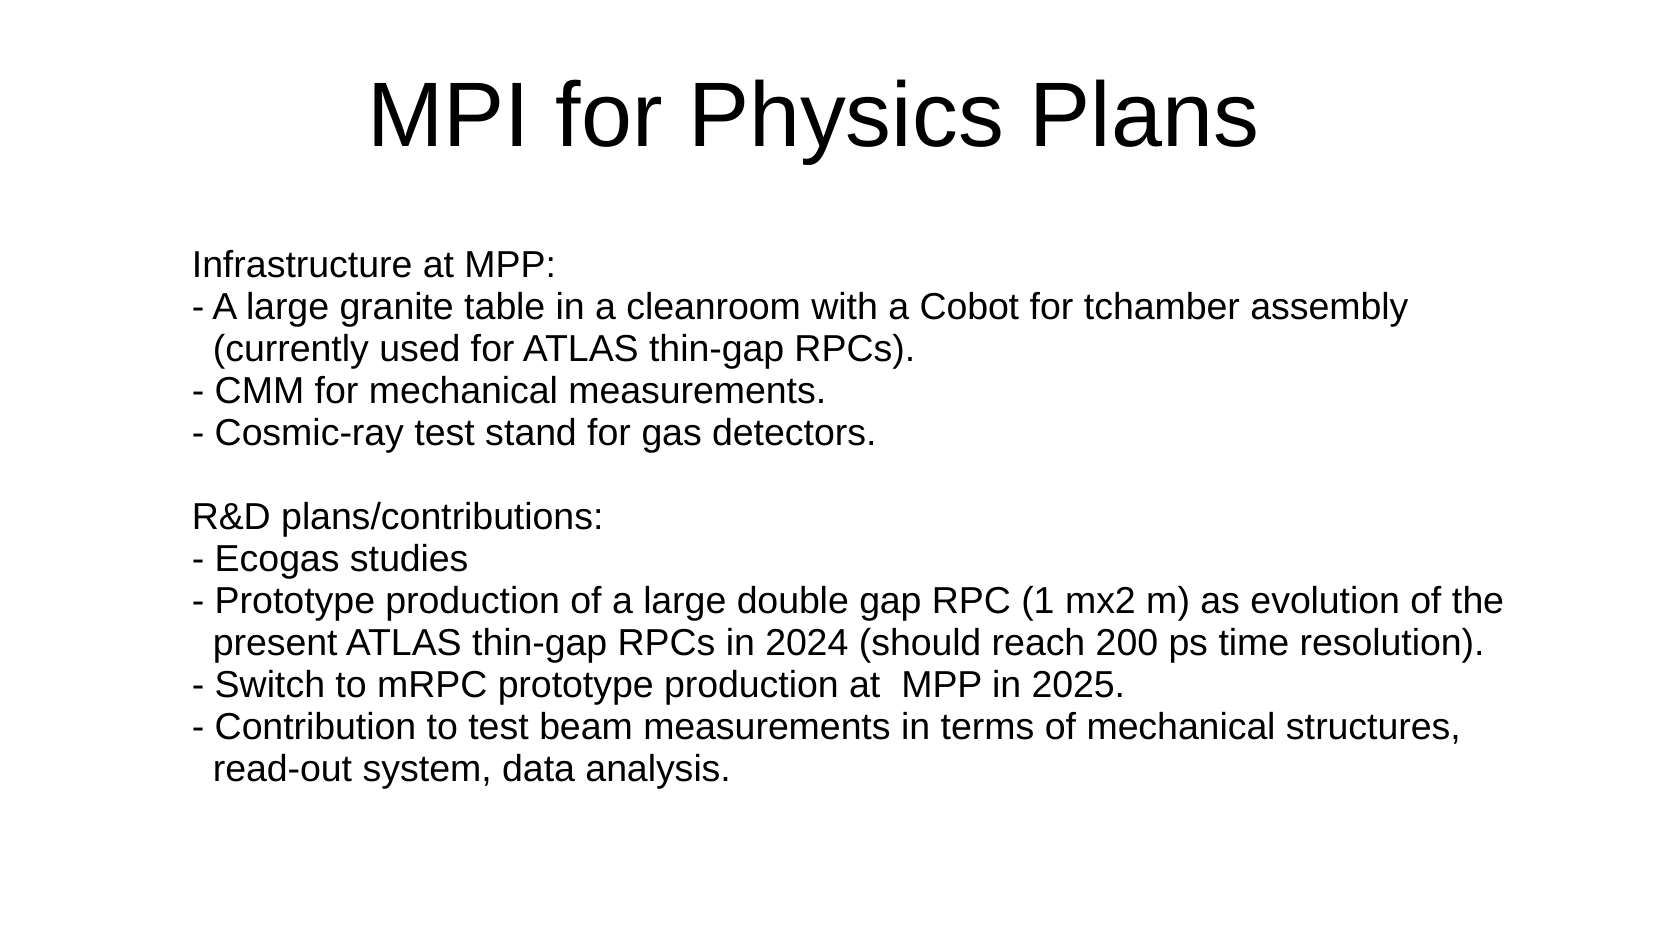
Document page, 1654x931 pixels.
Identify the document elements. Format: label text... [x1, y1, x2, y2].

text_box Infrastructure at MPP: - A large granite table in a cleanroom with a Cobot for tchamber assembly (currently used for ATLAS thin-gap RPCs). - CMM for mechanical measurements. - Cosmic-ray test stand for gas detectors. R&D plans/contributions: - Ecogas studies - Prototype production of a large double gap RPC (1 mx2 m) as evolution of the present ATLAS thin-gap RPCs in 2024 (should reach 200 ps time resolution). - Switch to mRPC prototype production at MPP in 2025. - Contribution to test beam measurements in terms of mechanical structures, read-out system, data analysis. [177, 236, 1583, 797]
title MPI for Physics Plans [82, 37, 1571, 193]
